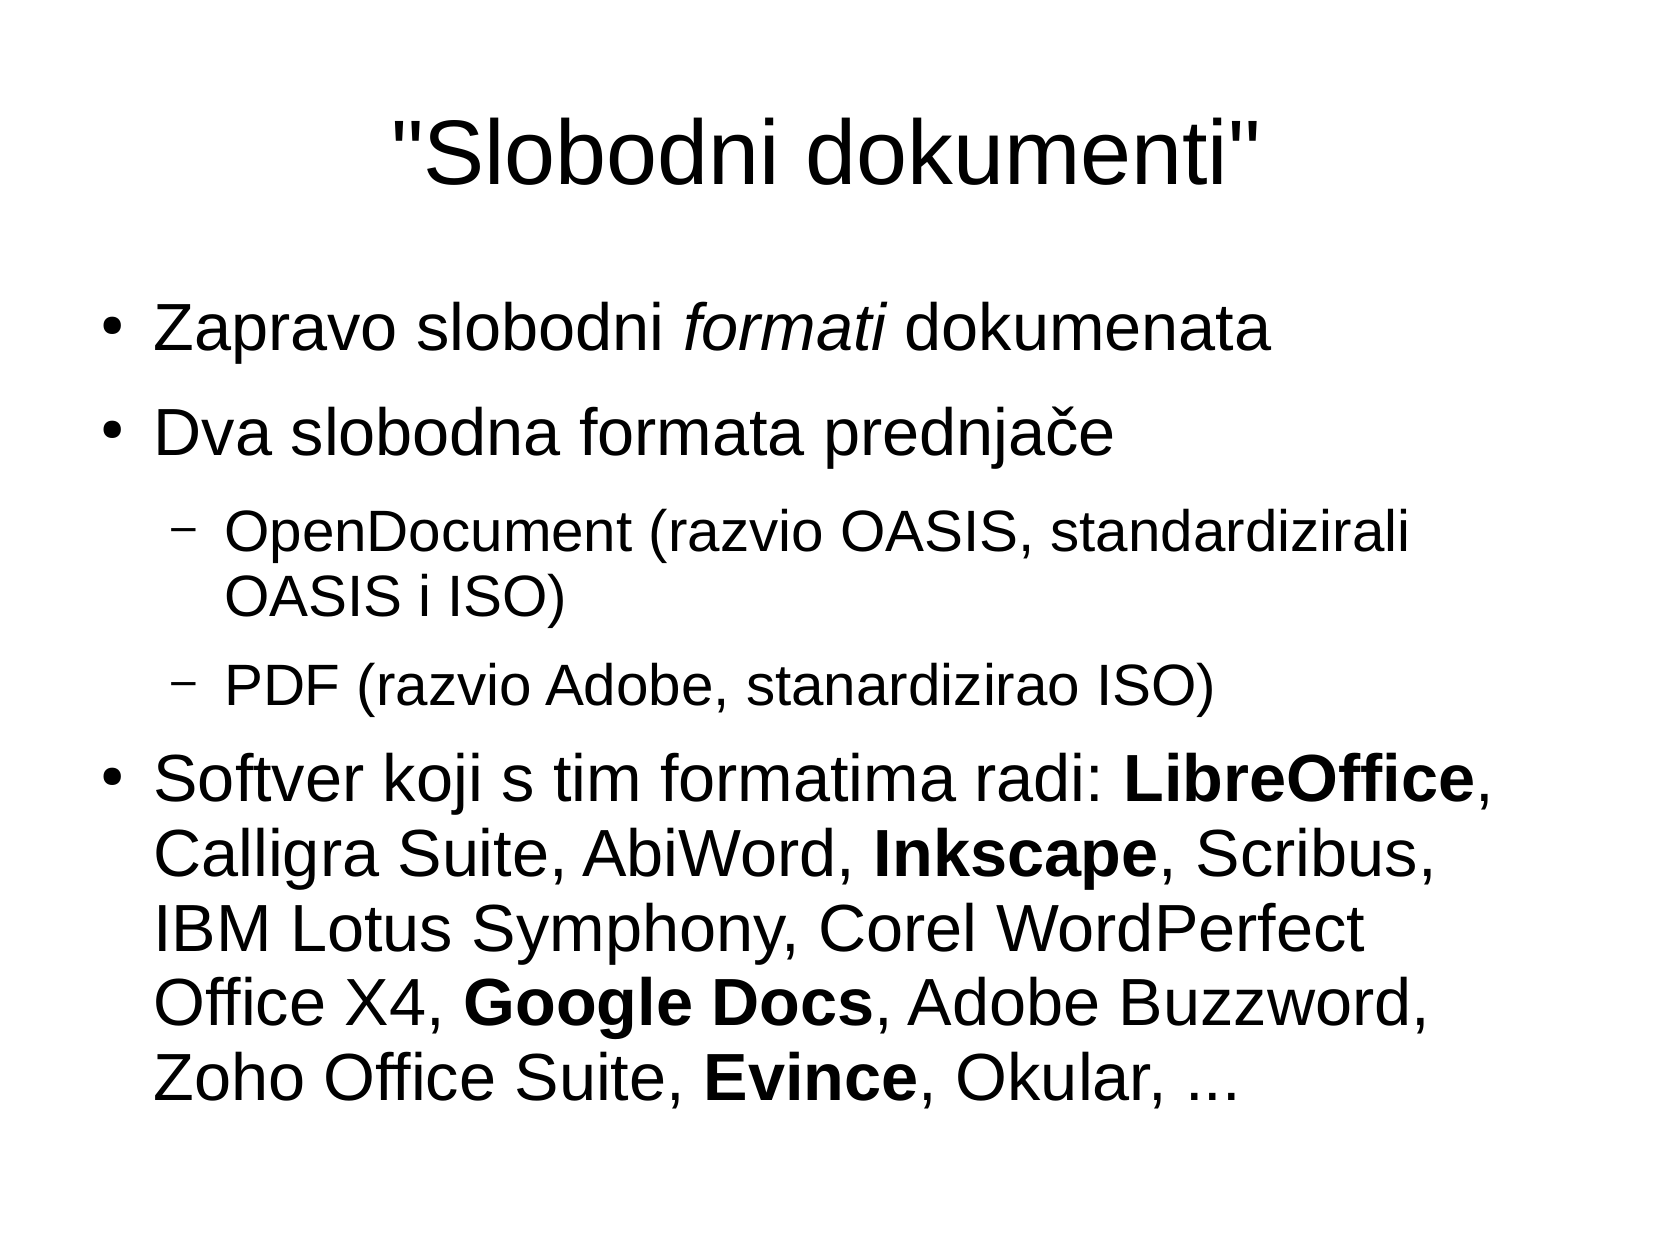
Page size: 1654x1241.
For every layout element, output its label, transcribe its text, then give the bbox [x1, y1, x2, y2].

list Zapravo slobodni formati dokumenata Dva slobodna formata prednjače OpenDocument (razvio OASIS, standardizirali OASIS i ISO) PDF (razvio Adobe, stanardizirao ISO) Softver koji s tim formatima radi: LibreOffice, Calligra Suite, AbiWord, Inkscape, Scribus, IBM Lotus Symphony, Corel WordPerfect Office X4, Google Docs, Adobe Buzzword, Zoho Office Suite, Evince, Okular, ... [82, 290, 1538, 1134]
title "Slobodni dokumenti" [82, 49, 1571, 257]
